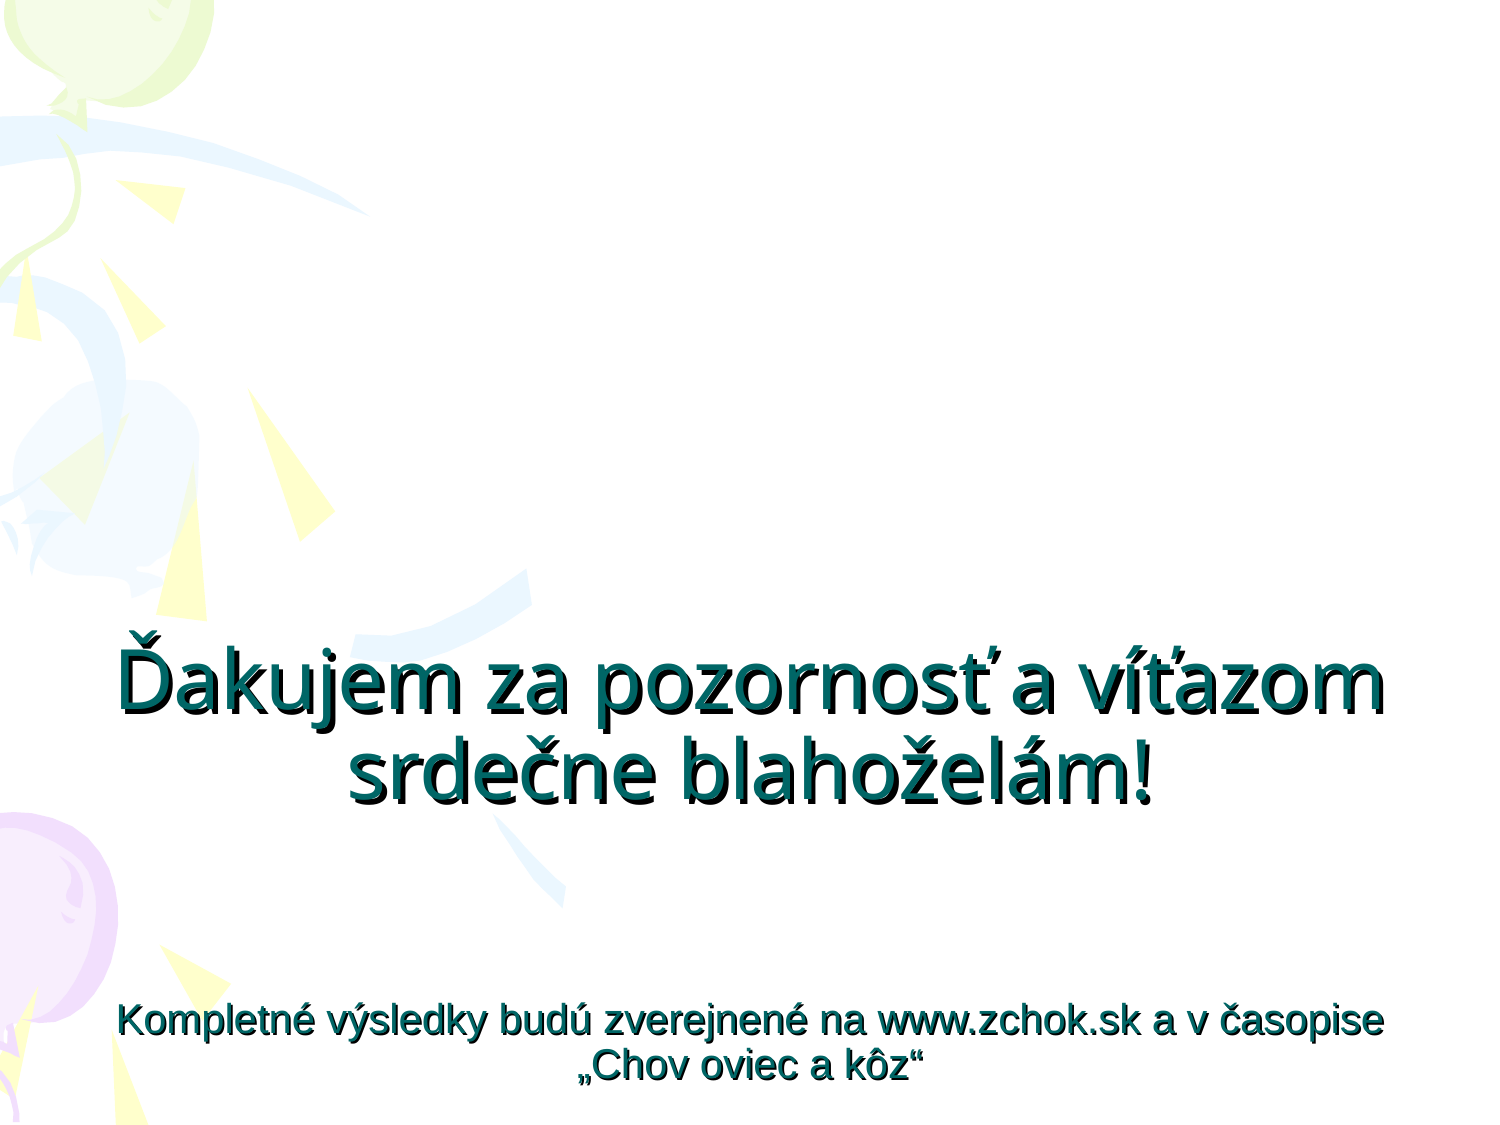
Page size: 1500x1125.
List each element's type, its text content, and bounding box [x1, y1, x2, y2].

text_box Ďakujem za pozornosť a víťazom srdečne blahoželám! Kompletné výsledky budú zverejnené na www.zchok.sk a v časopise „Chov oviec a kôz“ [75, 630, 1426, 818]
